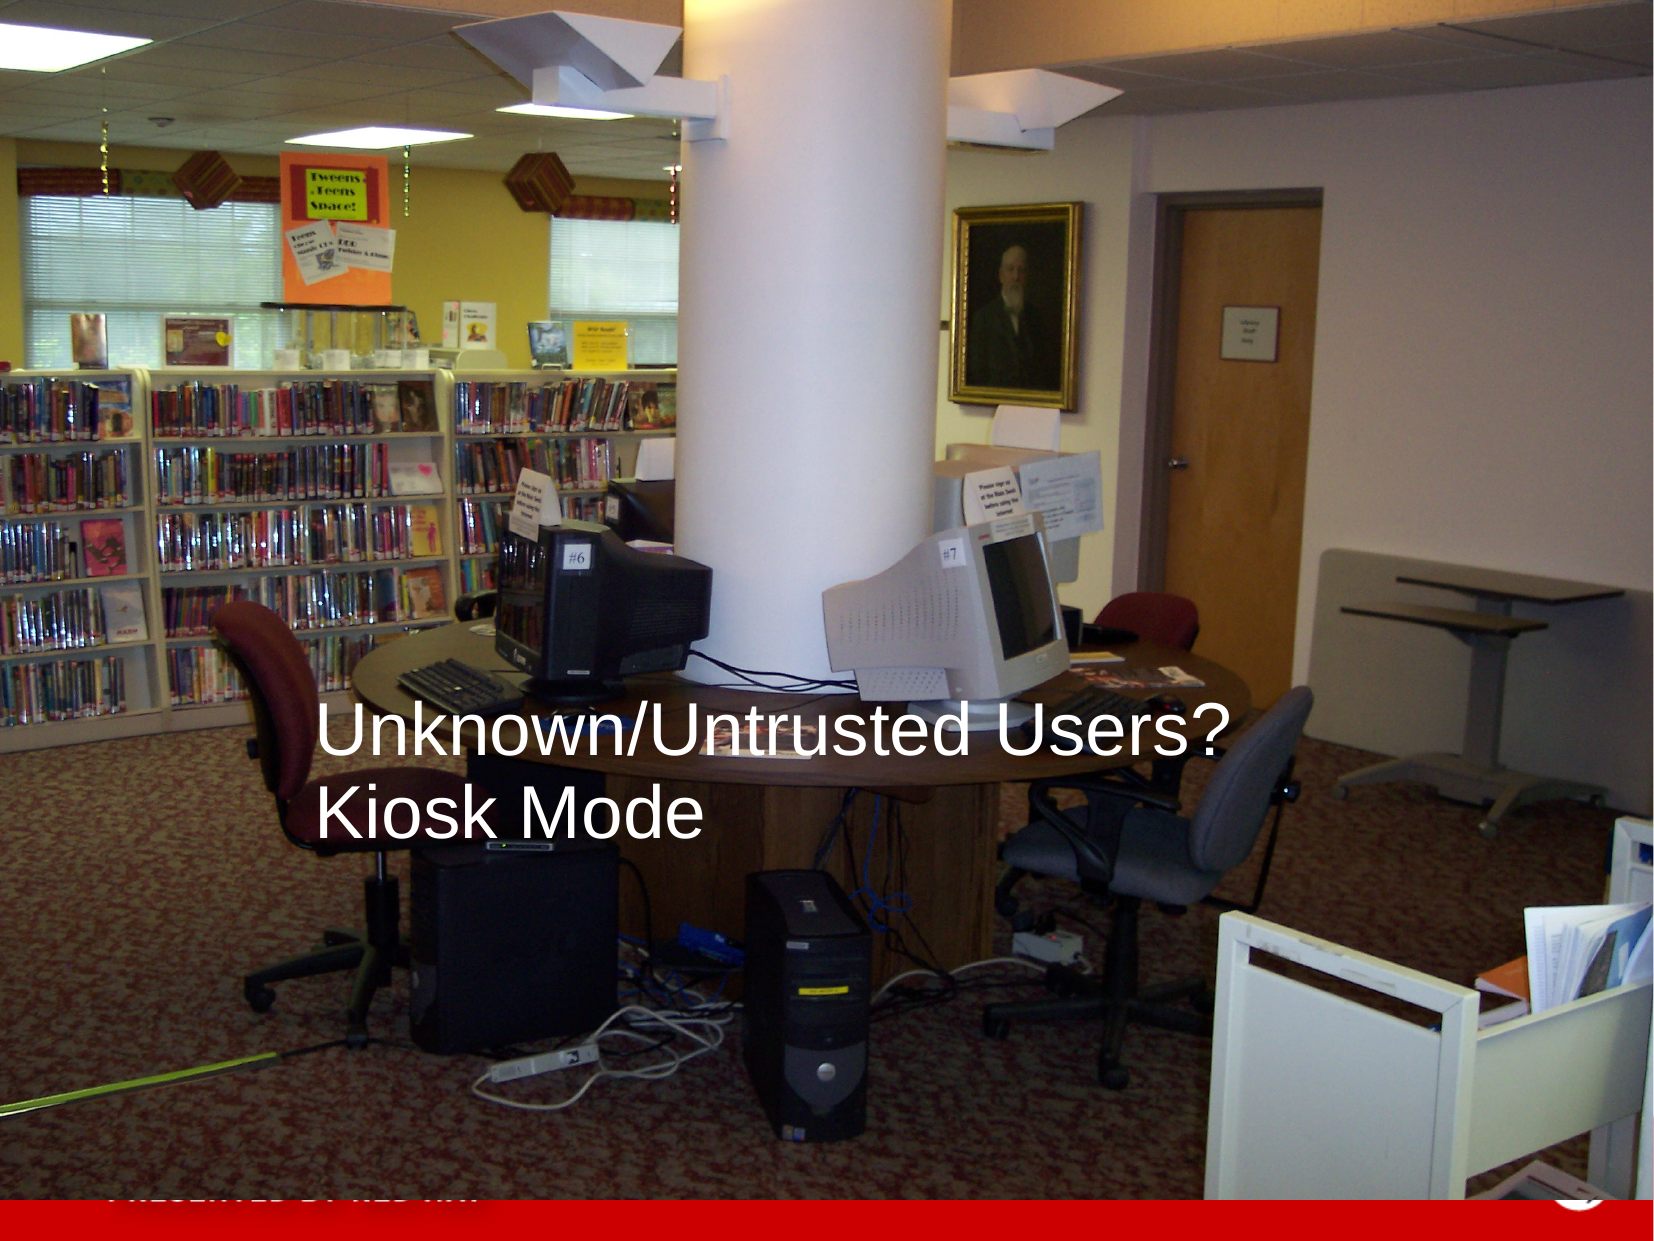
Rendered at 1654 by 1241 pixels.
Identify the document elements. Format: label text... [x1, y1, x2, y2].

picture [0, 0, 1654, 1241]
text_box Unknown/Untrusted Users? Kiosk Mode [300, 679, 1248, 863]
